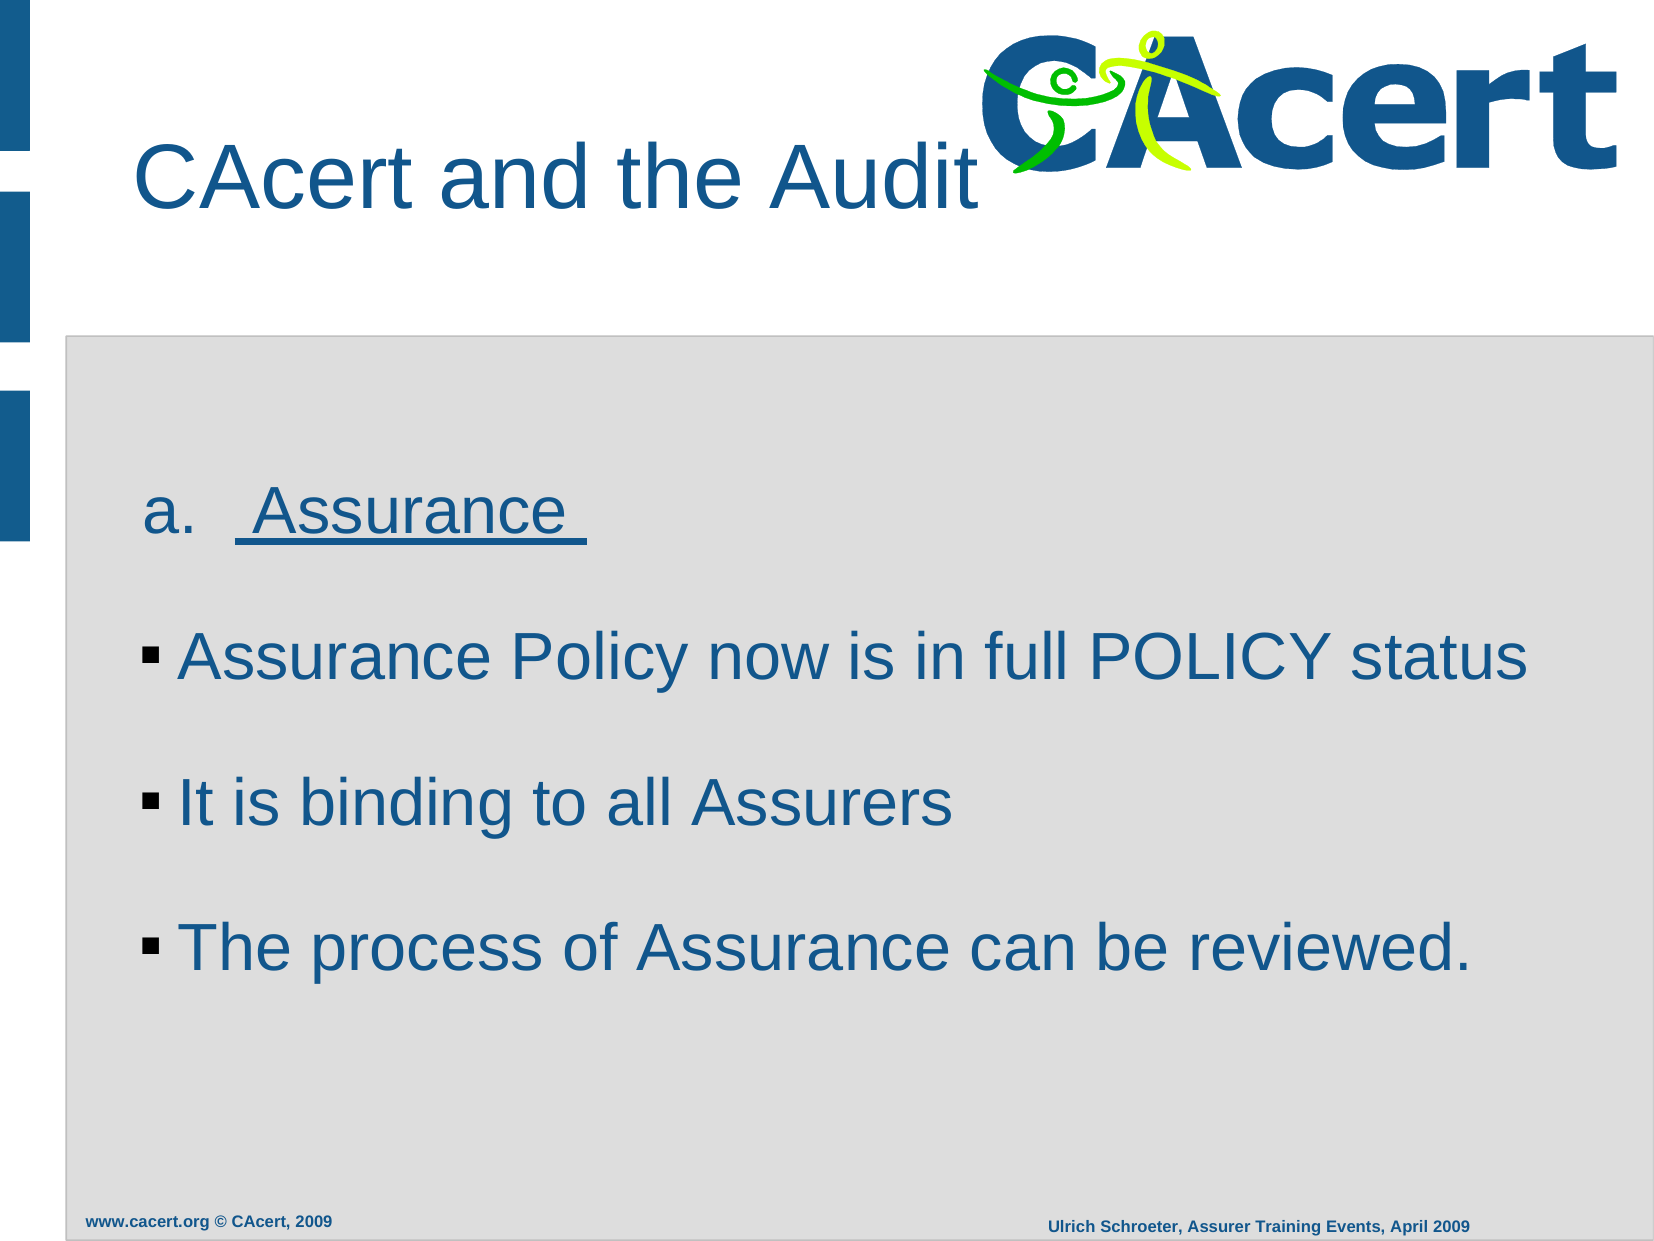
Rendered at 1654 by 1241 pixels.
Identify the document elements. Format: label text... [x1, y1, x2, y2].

text_box CAcert and the Audit [118, 118, 995, 236]
text_box a. Assurance Assurance Policy now is in full POLICY status It is binding to all Assurers The process of Assurance can be reviewed. [127, 320, 1546, 1139]
